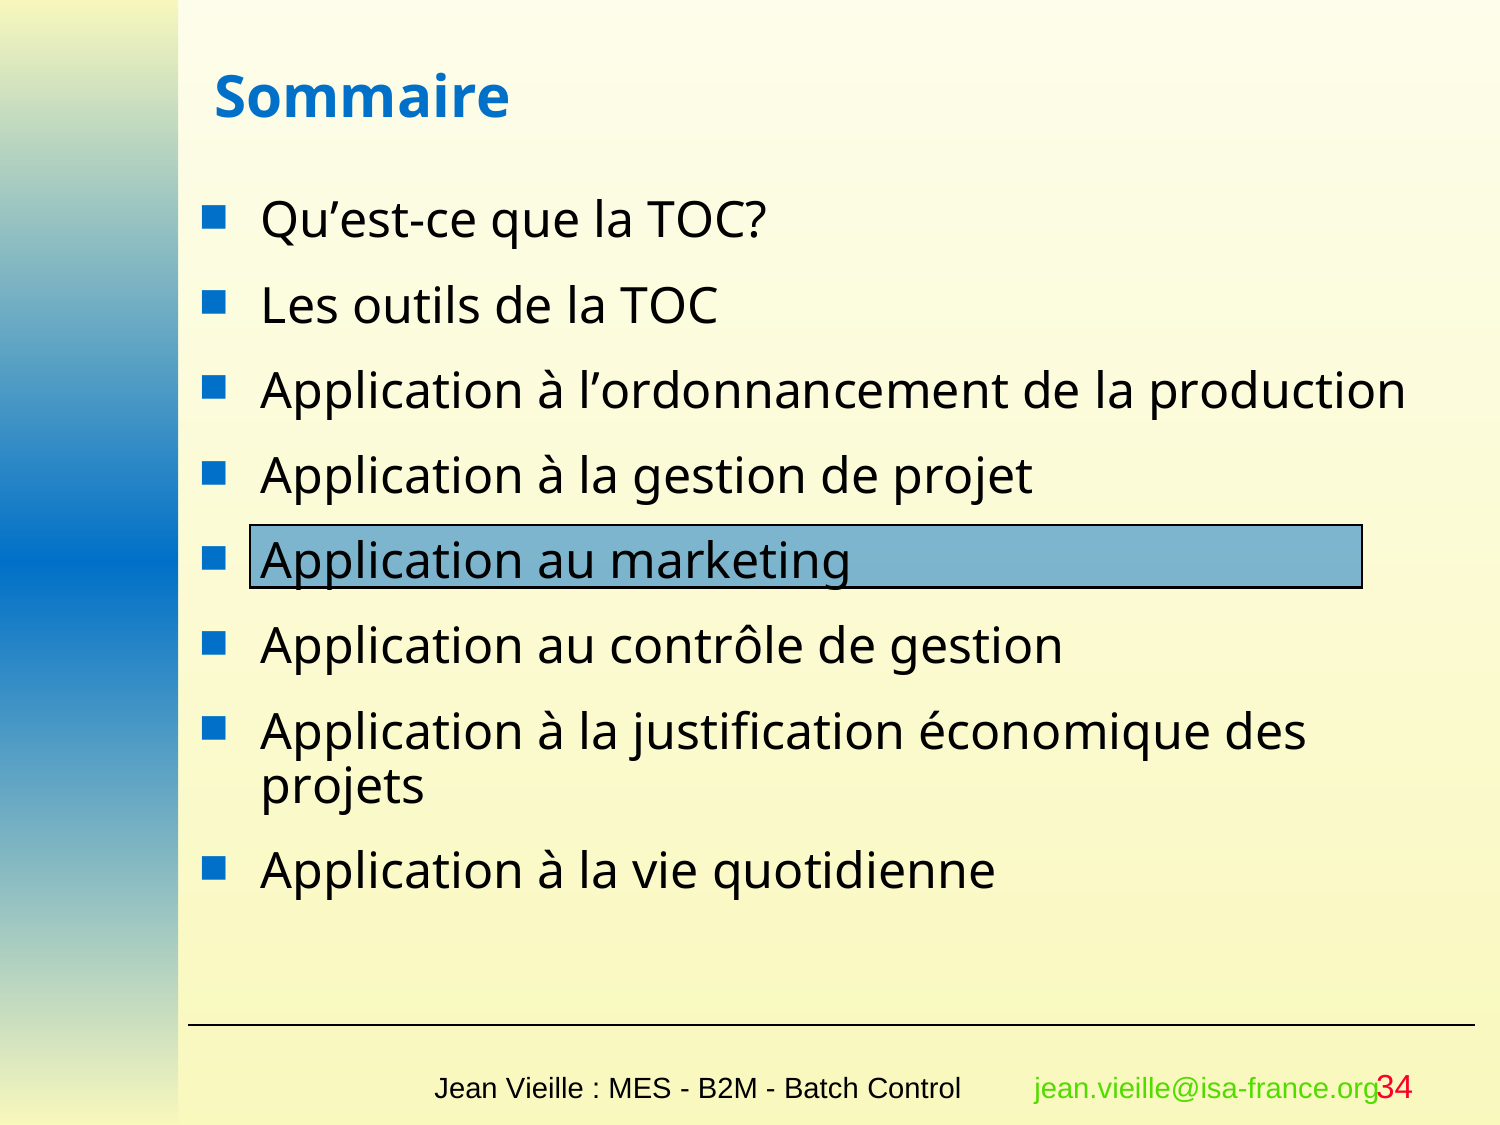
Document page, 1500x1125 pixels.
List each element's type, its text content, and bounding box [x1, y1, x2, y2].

list Qu’est-ce que la TOC? Les outils de la TOC Application à l’ordonnancement de la production Application à la gestion de projet Application au marketing Application au contrôle de gestion Application à la justification économique des projets Application à la vie quotidienne [189, 187, 1468, 1001]
title Sommaire [199, 24, 1466, 163]
